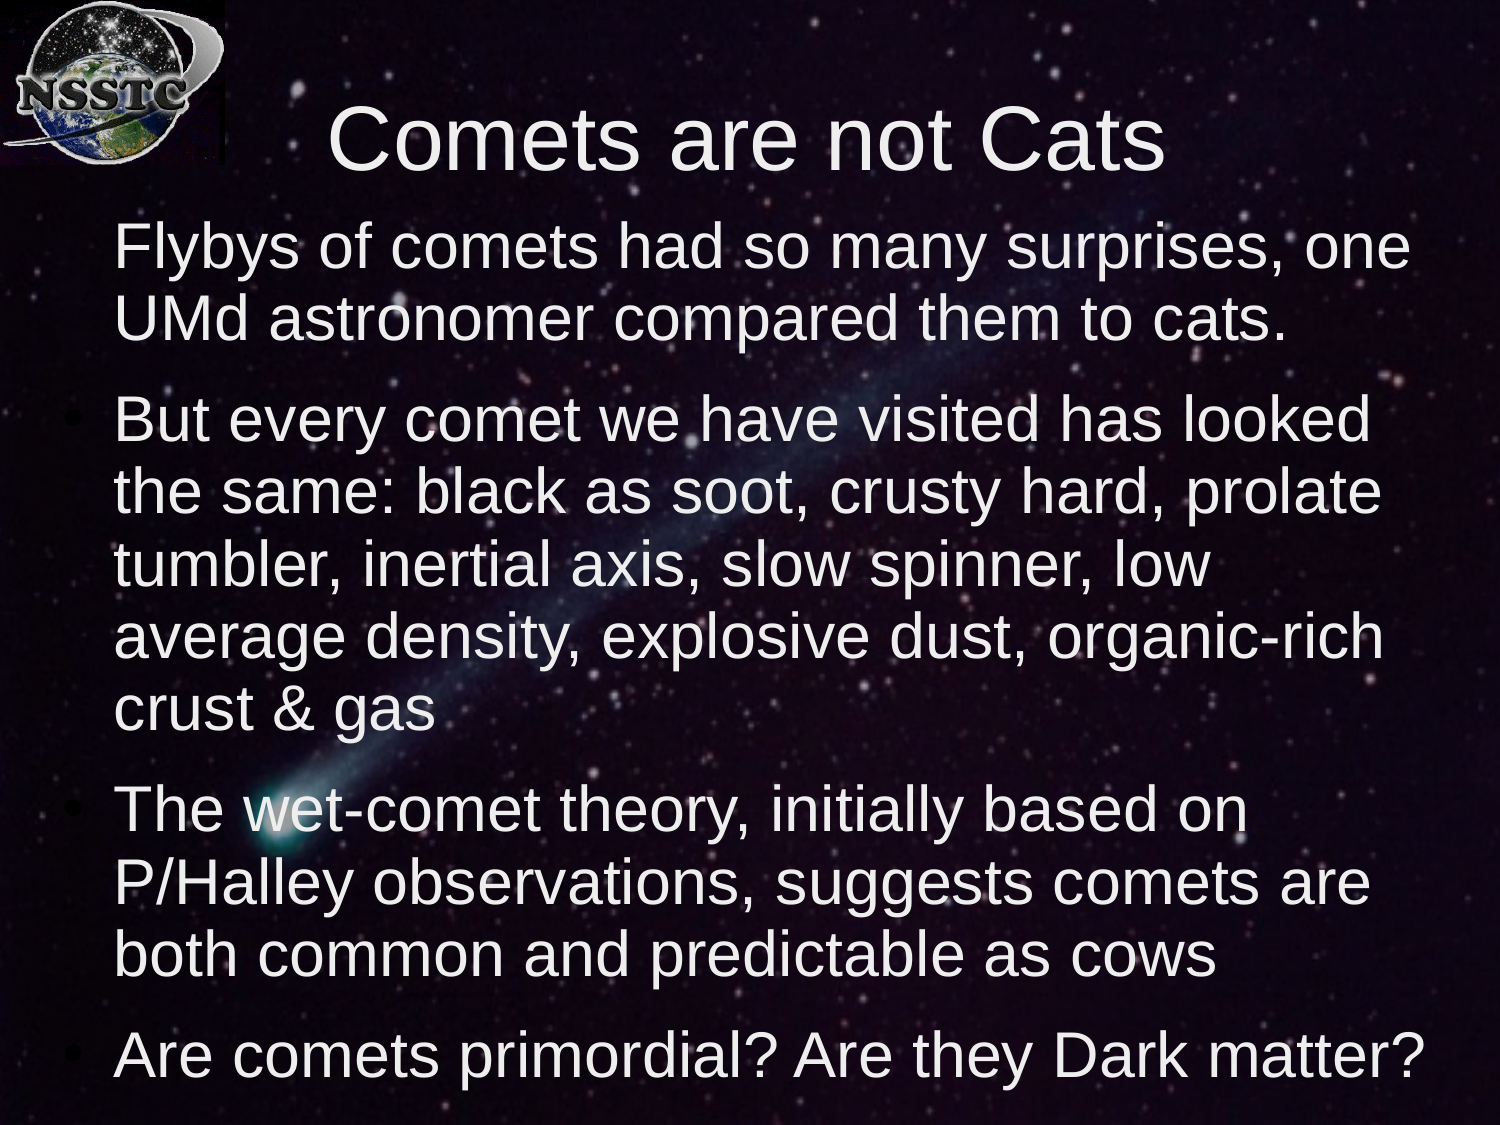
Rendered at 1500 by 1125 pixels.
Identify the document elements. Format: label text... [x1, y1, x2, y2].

title Comets are not Cats [72, 44, 1423, 210]
picture [0, 0, 1500, 1125]
list Flybys of comets had so many surprises, one UMd astronomer compared them to cats. But every comet we have visited has looked the same: black as soot, crusty hard, prolate tumbler, inertial axis, slow spinner, low average density, explosive dust, organic-rich crust & gas The wet-comet theory, initially based on P/Halley observations, suggests comets are both common and predictable as cows Are comets primordial? Are they Dark matter? [45, 210, 1456, 1096]
